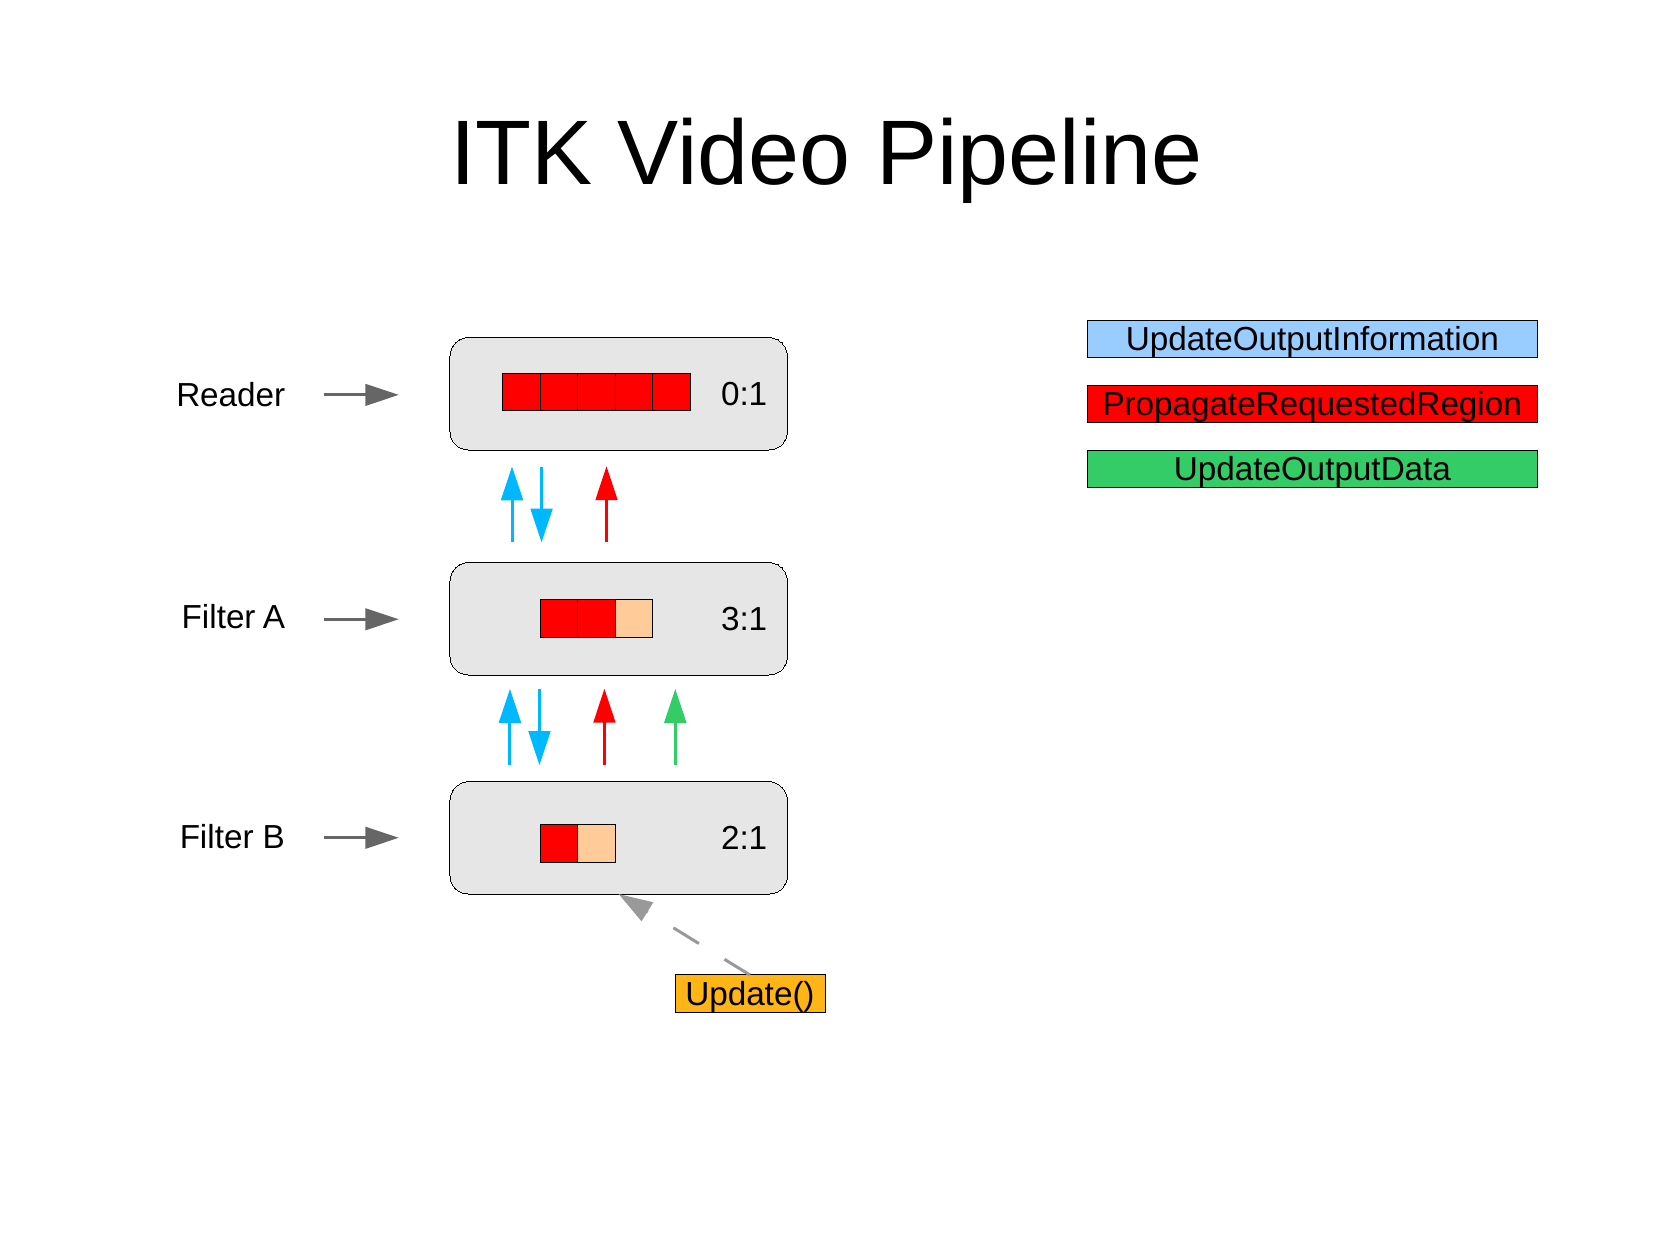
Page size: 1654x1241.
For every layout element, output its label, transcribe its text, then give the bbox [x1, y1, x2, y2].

text_box 0:1 [449, 337, 788, 451]
text_box 3:1 [449, 562, 788, 676]
text_box [540, 824, 616, 863]
title ITK Video Pipeline [82, 56, 1571, 250]
text_box Reader [112, 369, 301, 422]
text_box Filter A [112, 591, 301, 644]
text_box 2:1 [449, 781, 788, 895]
text_box PropagateRequestedRegion [1087, 385, 1538, 423]
text_box Filter B [112, 810, 301, 863]
text_box Update() [675, 974, 826, 1013]
text_box [502, 373, 691, 411]
text_box UpdateOutputData [1087, 450, 1538, 488]
text_box UpdateOutputInformation [1087, 320, 1538, 358]
text_box [540, 599, 653, 638]
